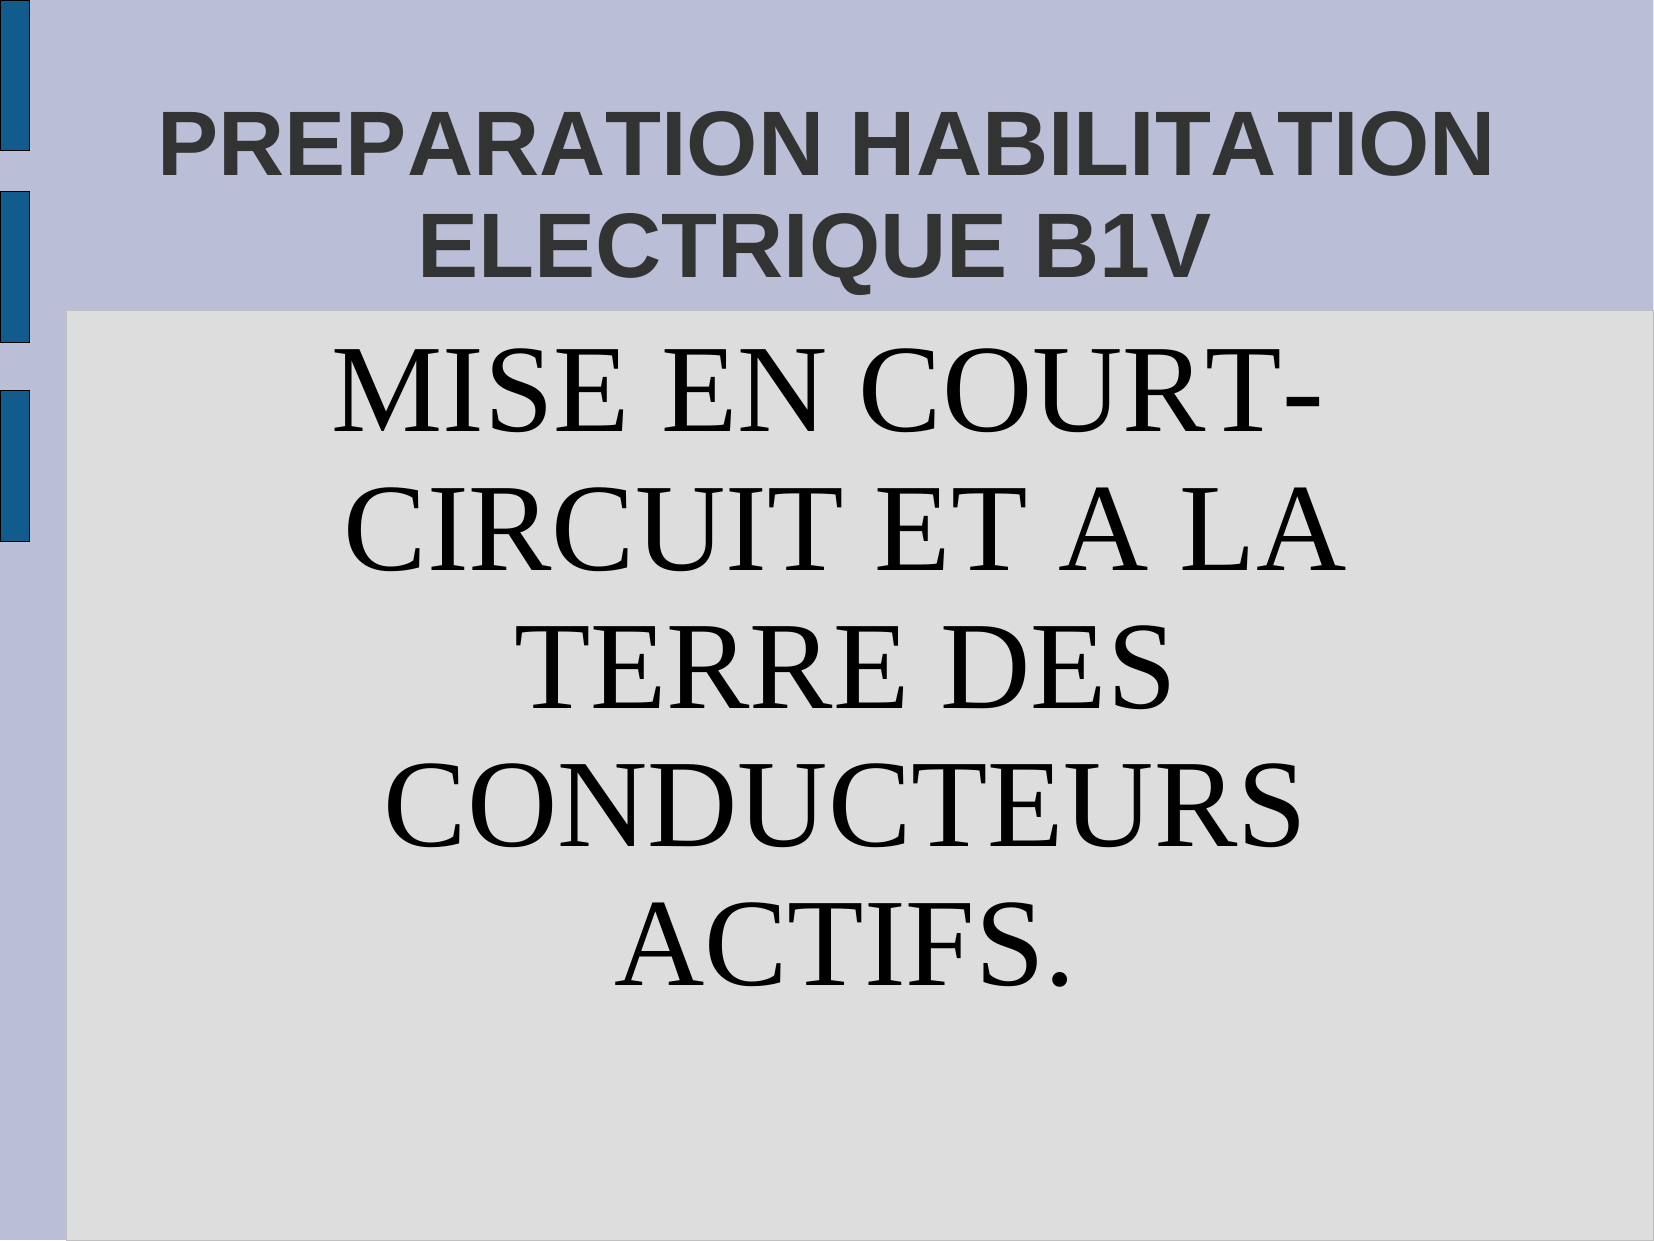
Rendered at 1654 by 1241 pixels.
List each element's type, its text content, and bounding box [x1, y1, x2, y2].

title PREPARATION HABILITATION ELECTRIQUE B1V [121, 91, 1534, 299]
text_box MISE EN COURT-CIRCUIT ET A LA TERRE DES CONDUCTEURS ACTIFS. [121, 319, 1534, 1151]
